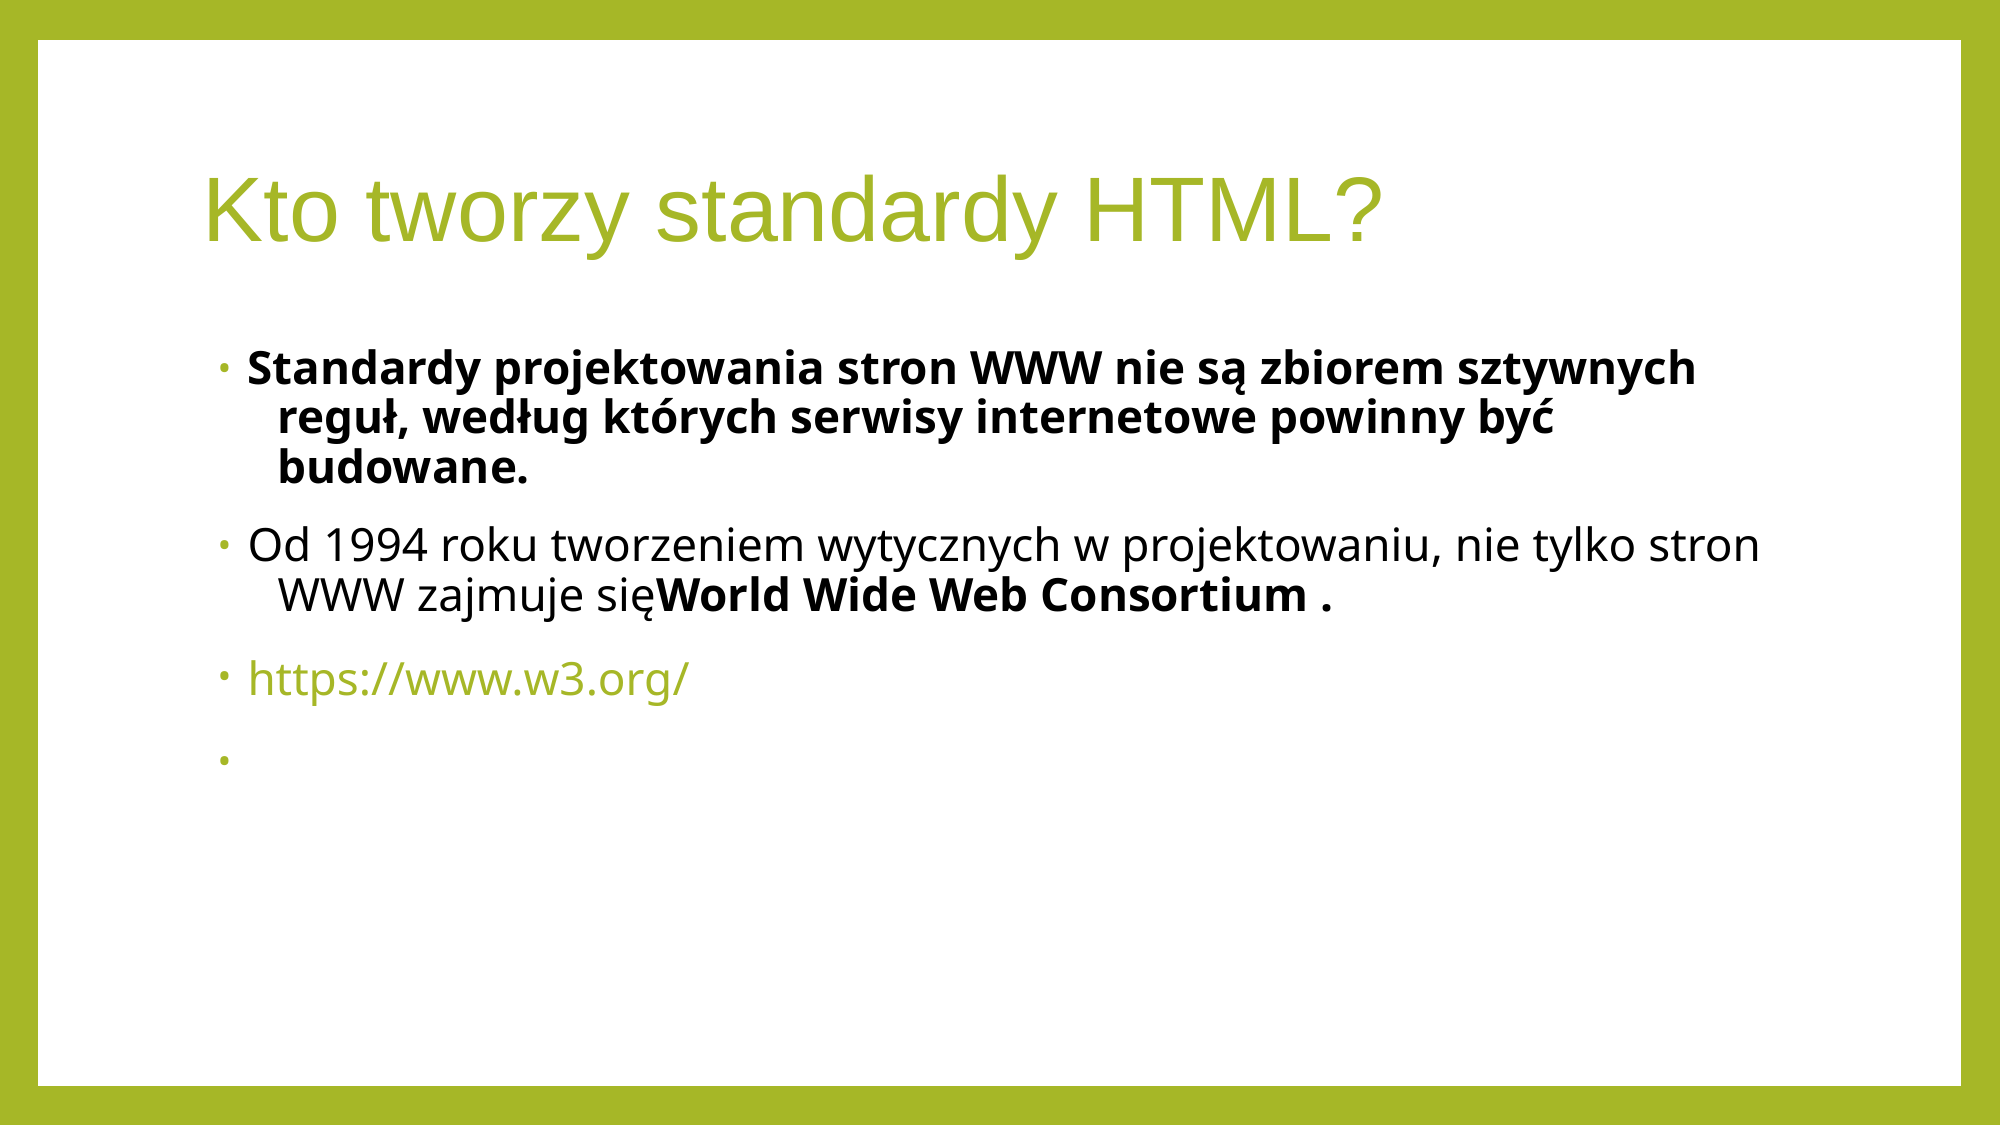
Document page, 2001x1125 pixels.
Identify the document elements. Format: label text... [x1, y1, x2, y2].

list Standardy projektowania stron WWW nie są zbiorem sztywnych reguł, według których serwisy internetowe powinny być budowane. Od 1994 roku tworzeniem wytycznych w projektowaniu, nie tylko stron WWW zajmuje sięWorld Wide Web Consortium . https://www.w3.org/ [187, 337, 1808, 1000]
title Kto tworzy standardy HTML? [187, 99, 1808, 323]
